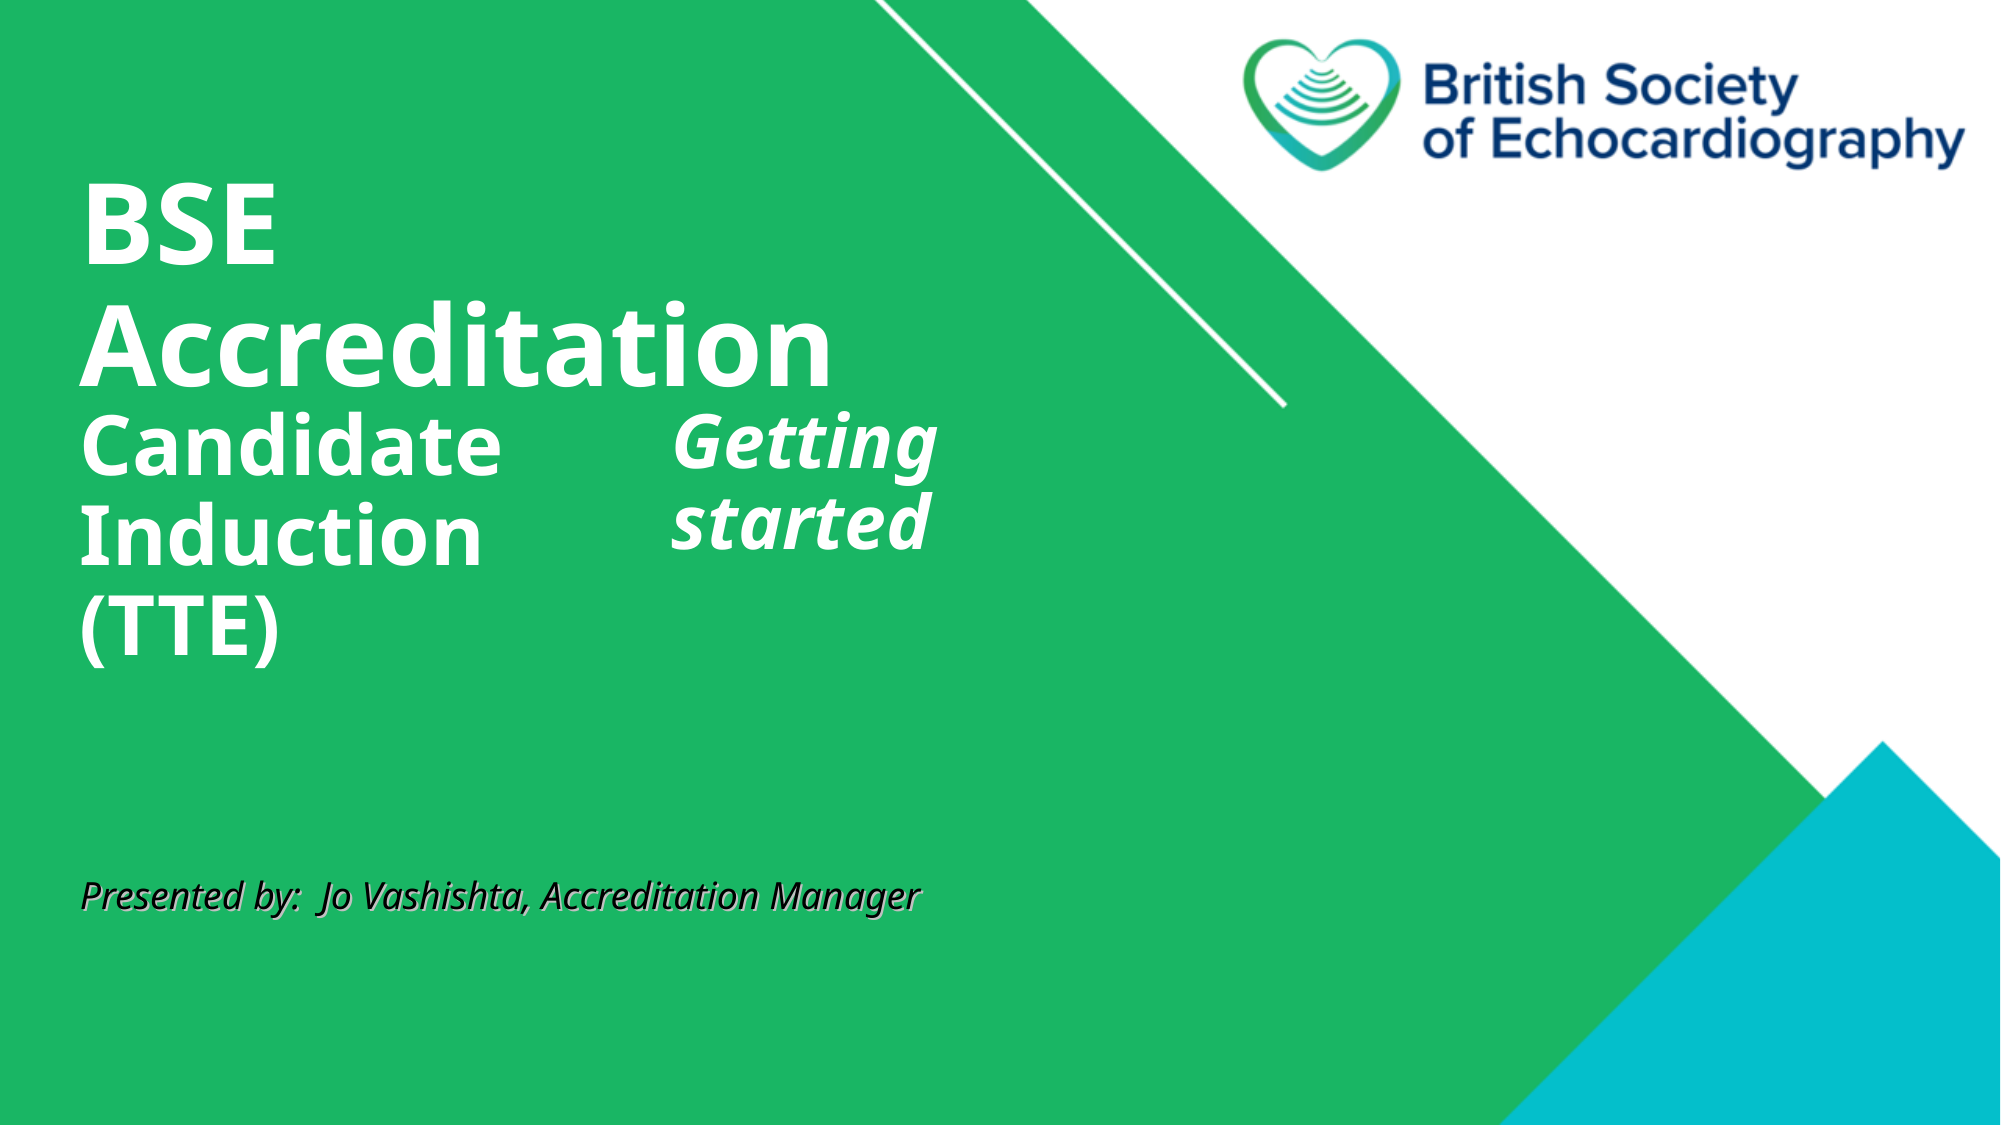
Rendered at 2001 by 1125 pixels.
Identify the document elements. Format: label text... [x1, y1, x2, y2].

list Getting started [64, 629, 1533, 797]
title BSE Accreditation [64, 160, 1000, 378]
list Candidate Induction (TTE) [64, 451, 1491, 629]
text_box Presented by: Jo Vashishta, Accreditation Manager [64, 864, 1533, 925]
